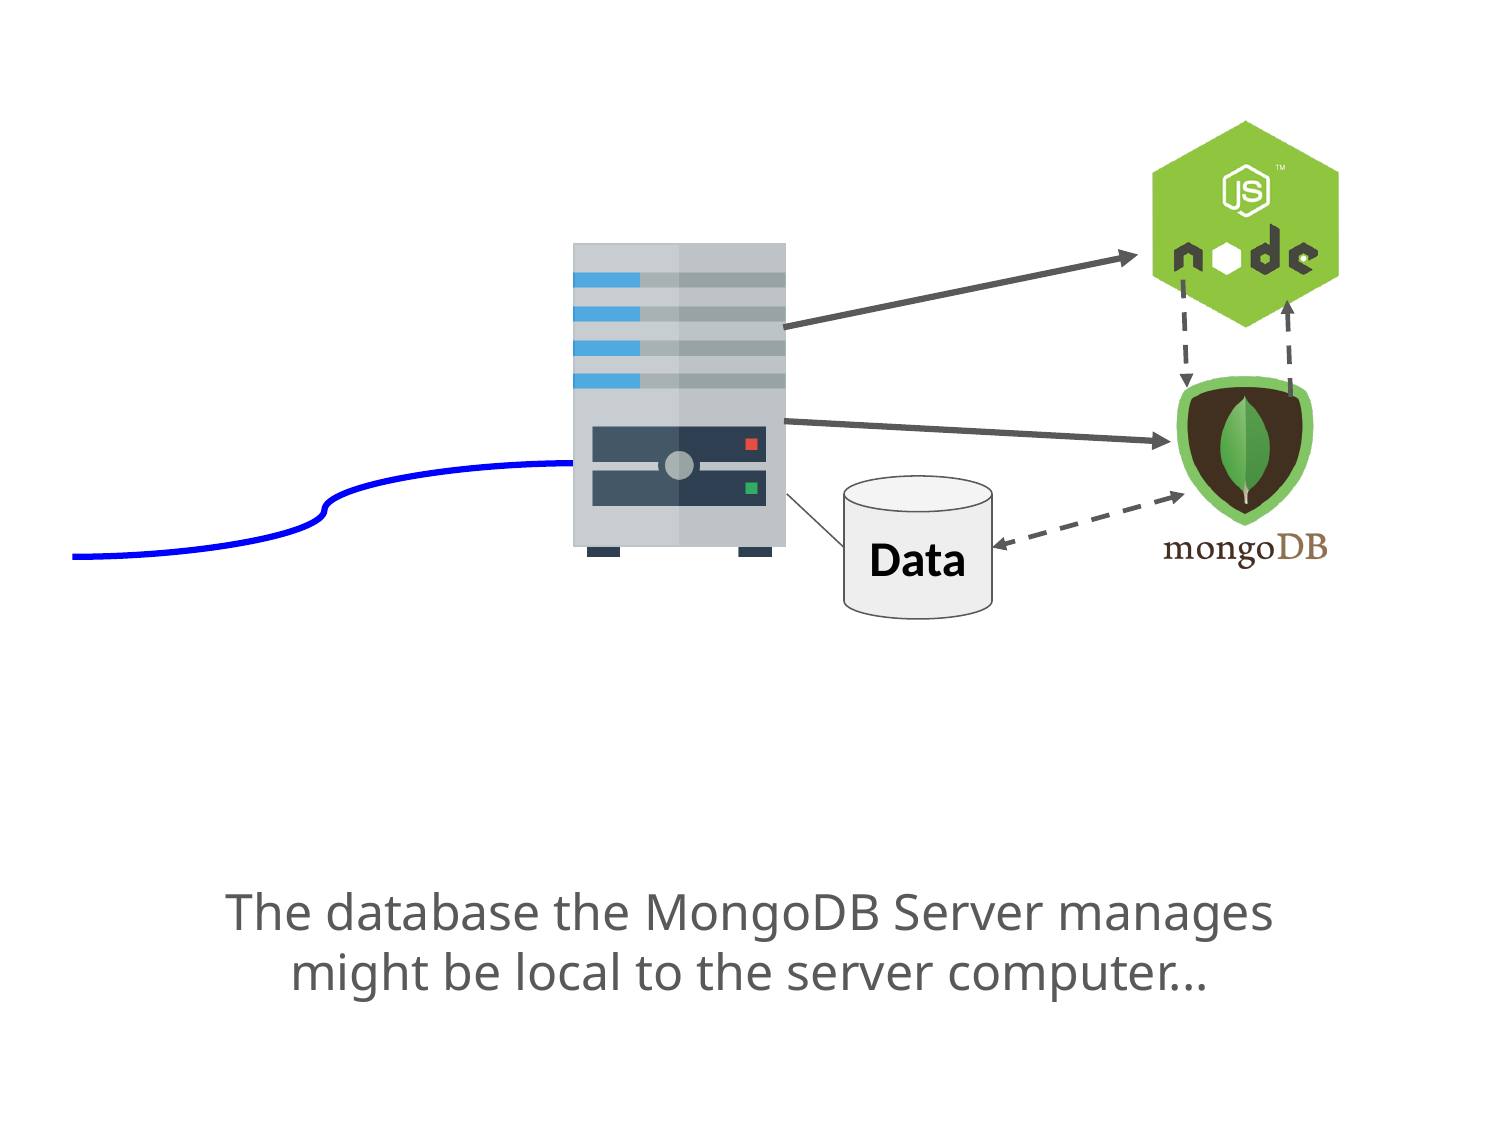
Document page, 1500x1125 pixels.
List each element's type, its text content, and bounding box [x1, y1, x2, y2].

list The database the MongoDB Server manages might be local to the server computer... [148, 865, 1352, 1044]
text_box Data [844, 494, 993, 619]
picture [509, 236, 845, 572]
picture [1138, 118, 1352, 331]
picture [1138, 348, 1352, 598]
